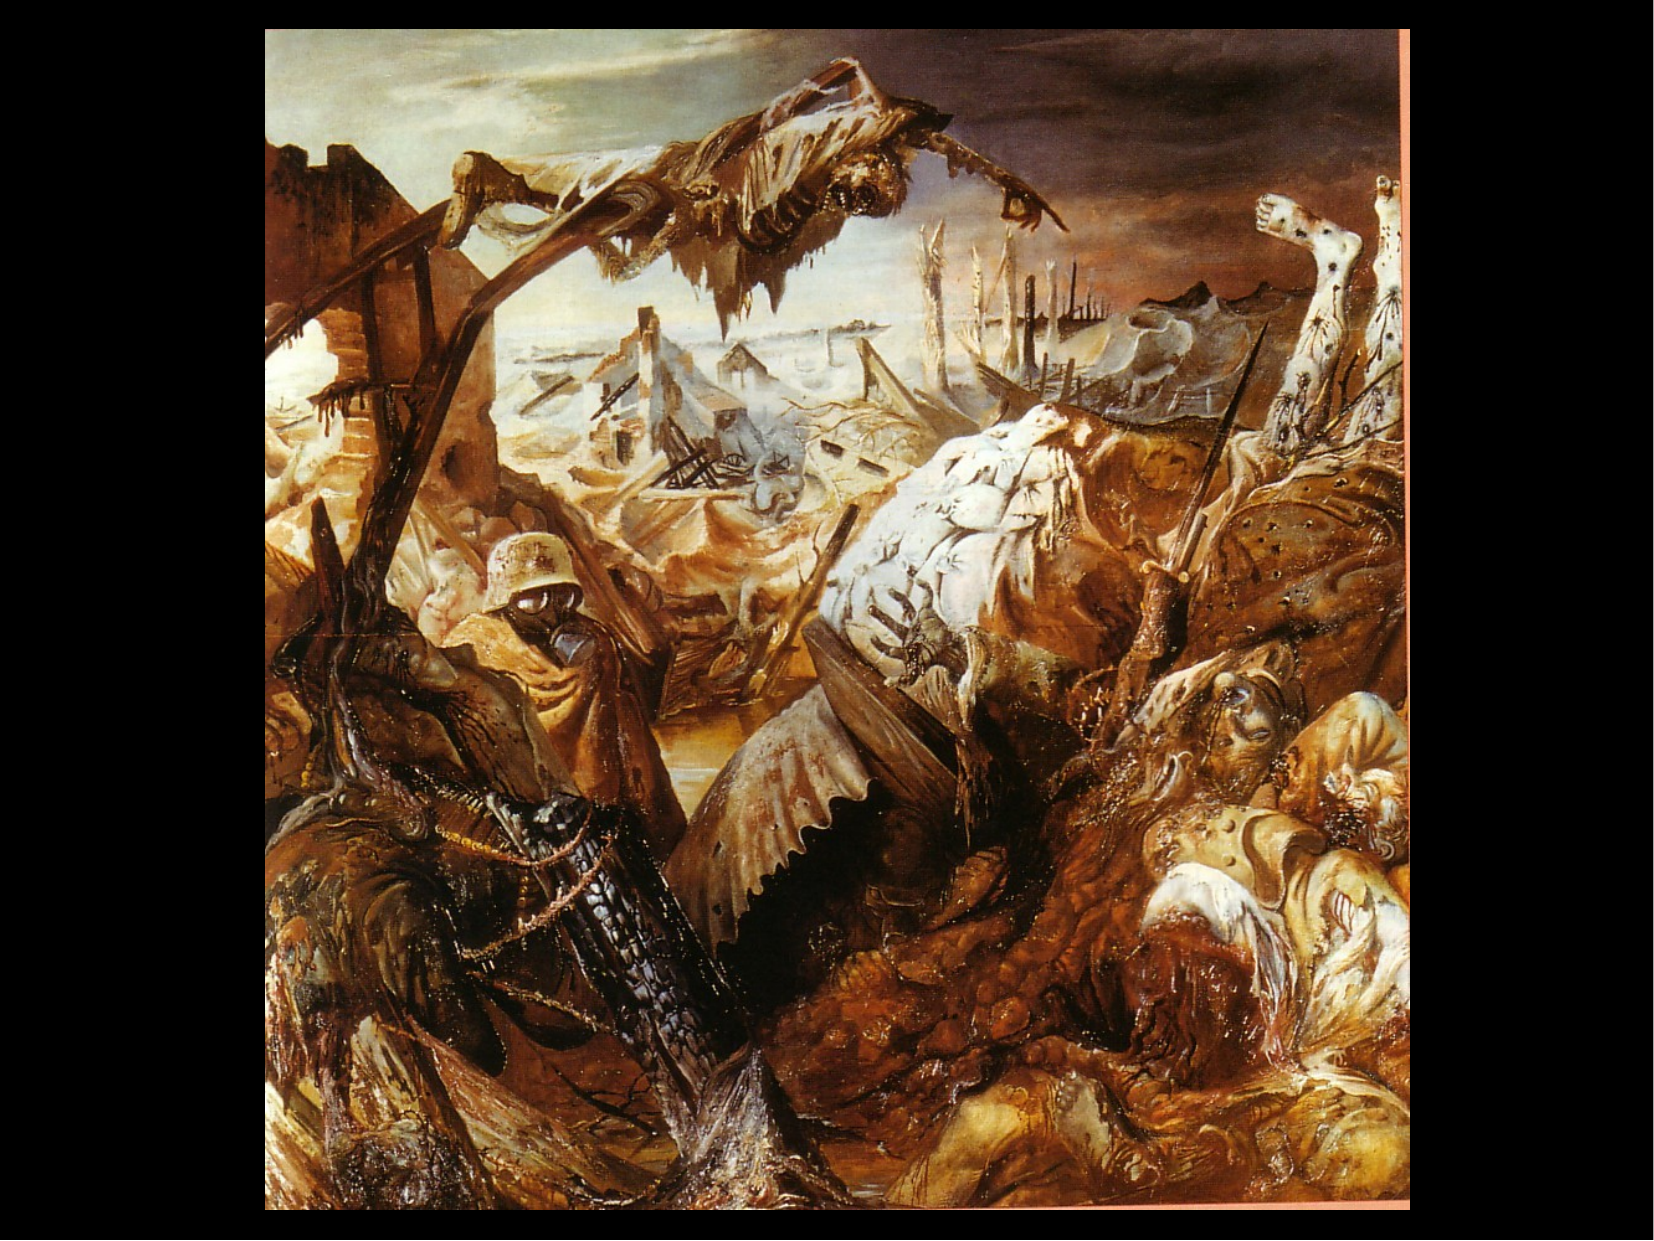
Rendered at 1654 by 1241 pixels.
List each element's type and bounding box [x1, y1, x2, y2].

picture [265, 29, 1410, 1211]
